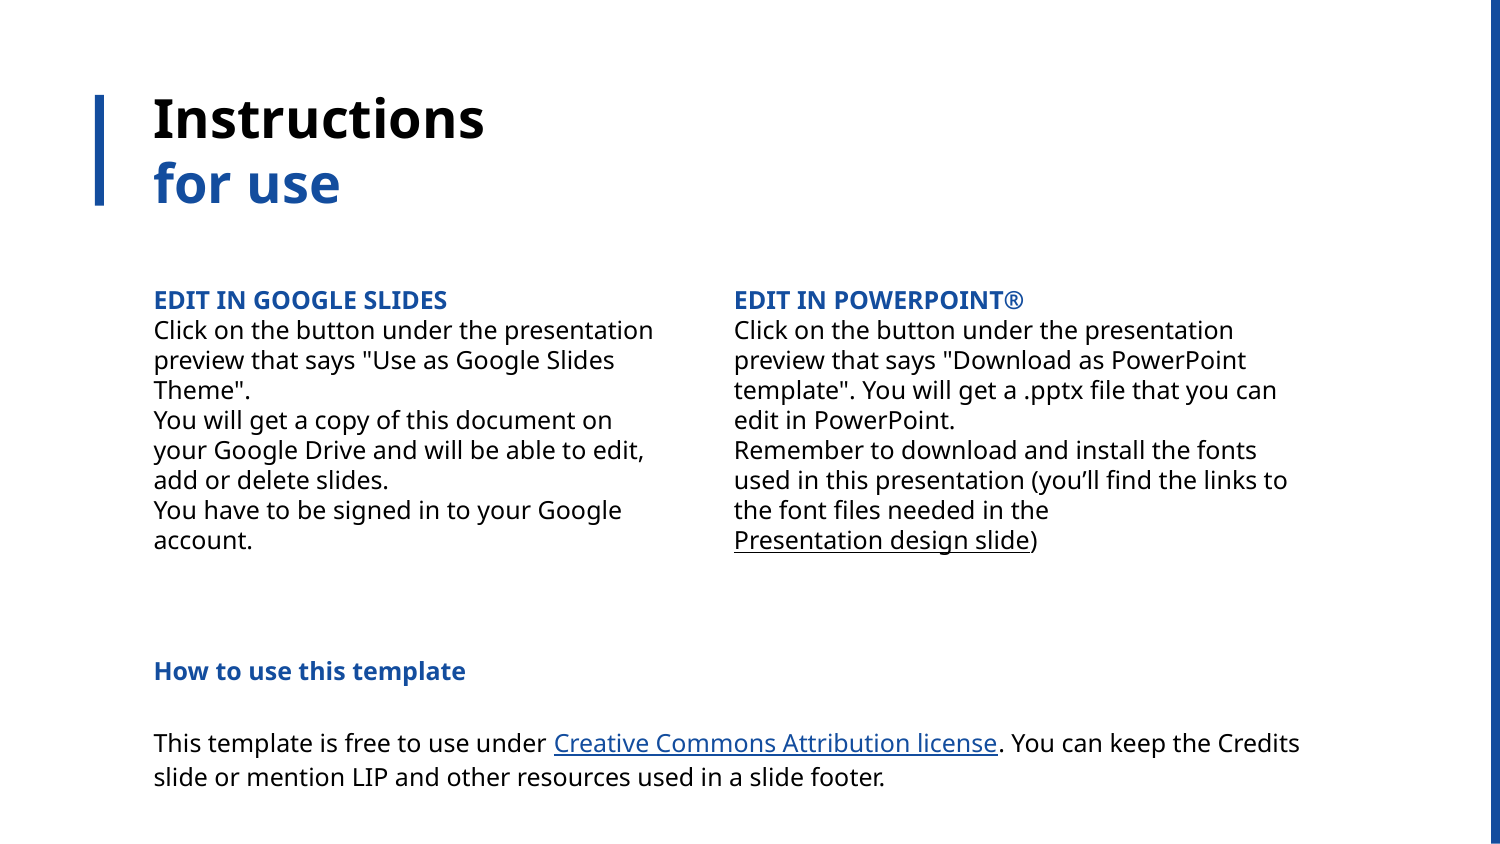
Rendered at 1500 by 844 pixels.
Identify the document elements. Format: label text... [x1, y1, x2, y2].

title Instructions for use [138, 69, 512, 210]
list How to use this template This template is free to use under Creative Commons Attribution license. You can keep the Credits slide or mention LIP and other resources used in a slide footer. [138, 640, 1326, 777]
list EDIT IN POWERPOINT® Click on the button under the presentation preview that says "Download as PowerPoint template". You will get a .pptx file that you can edit in PowerPoint. Remember to download and install the fonts used in this presentation (you’ll find the links to the font files needed in the Presentation design slide) [718, 270, 1326, 640]
list EDIT IN GOOGLE SLIDES Click on the button under the presentation preview that says "Use as Google Slides Theme". You will get a copy of this document on your Google Drive and will be able to edit, add or delete slides. You have to be signed in to your Google account. [138, 270, 684, 640]
